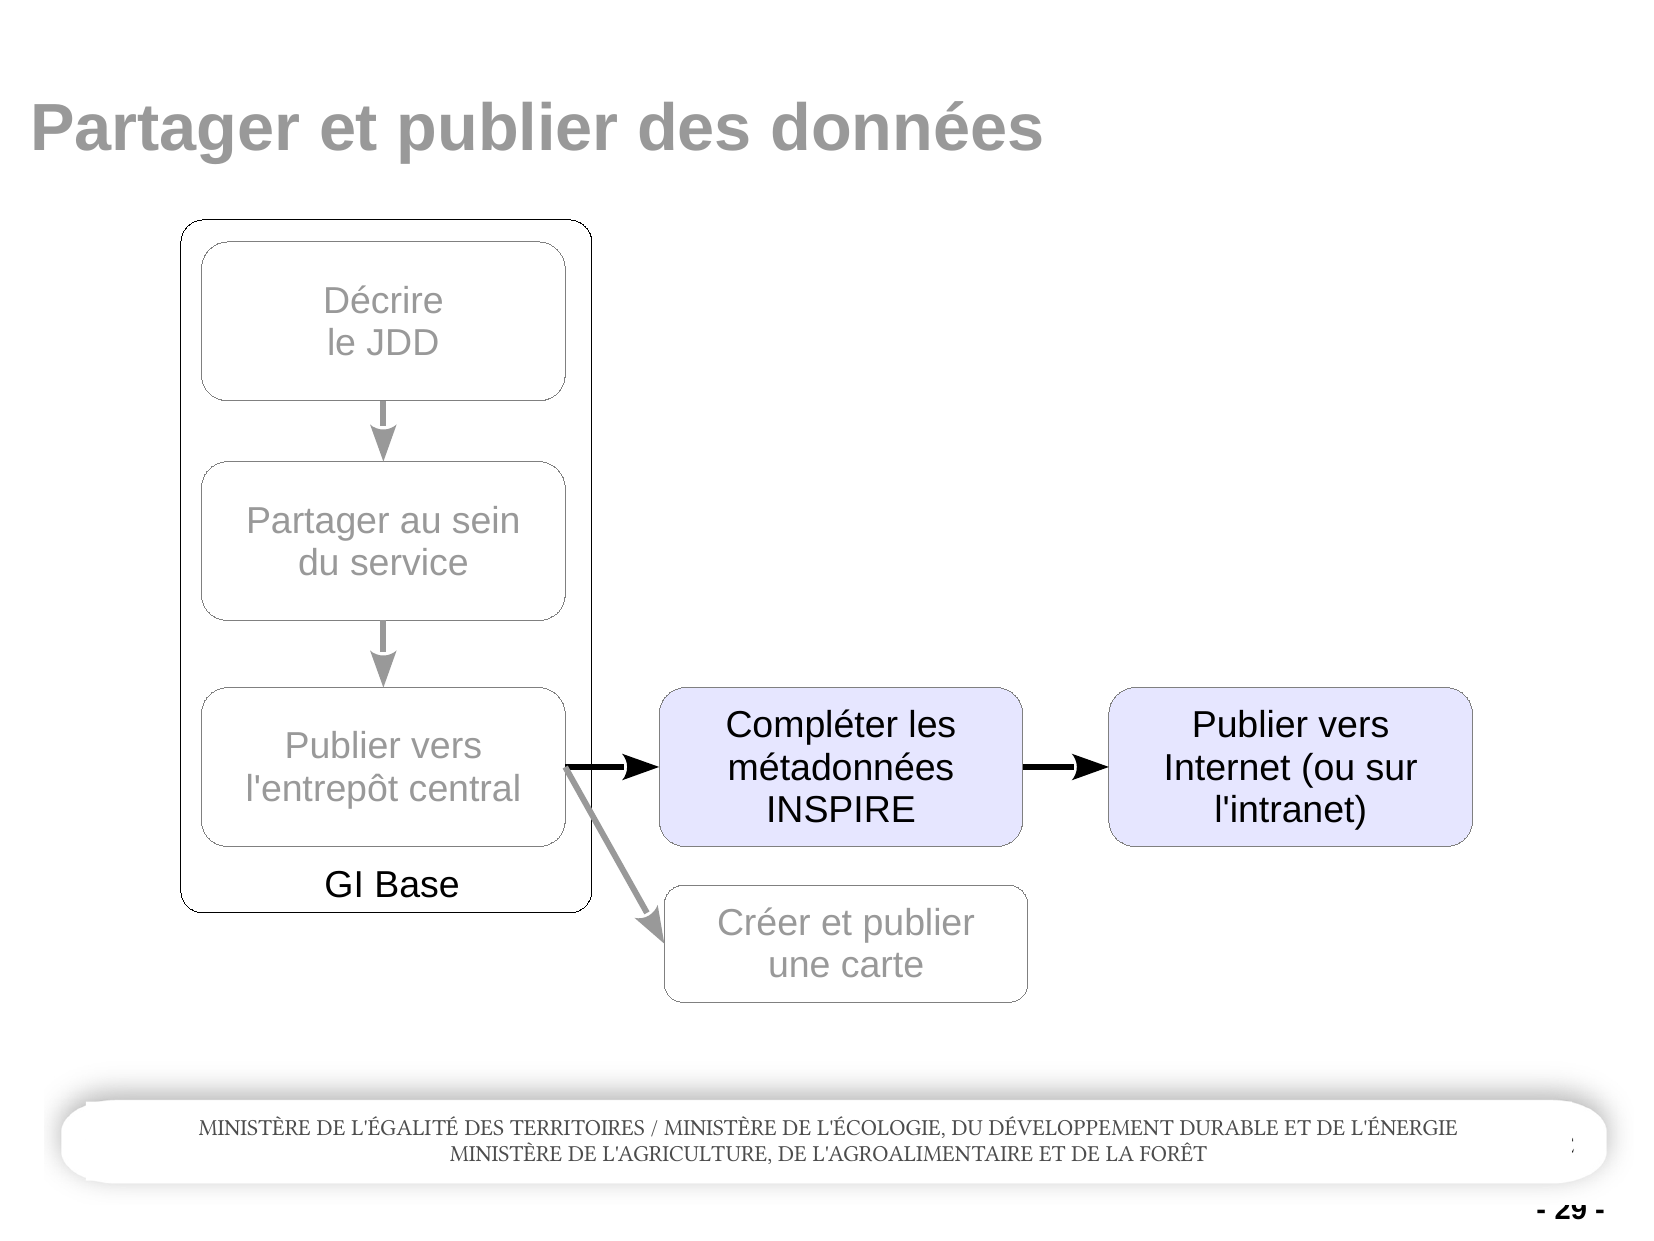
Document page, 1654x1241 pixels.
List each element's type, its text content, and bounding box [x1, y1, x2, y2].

text_box Compléter les métadonnées INSPIRE [659, 687, 1023, 847]
title Partager et publier des données [30, 28, 1612, 226]
text_box Publier vers Internet (ou sur l'intranet) [1108, 687, 1473, 847]
text_box Créer et publier une carte [664, 885, 1028, 1003]
text_box Partager au sein du service [201, 461, 566, 621]
text_box Publier vers l'entrepôt central [201, 687, 566, 847]
picture [44, 1060, 1634, 1205]
text_box GI Base [309, 856, 475, 913]
text_box Décrire le JDD [201, 241, 566, 401]
